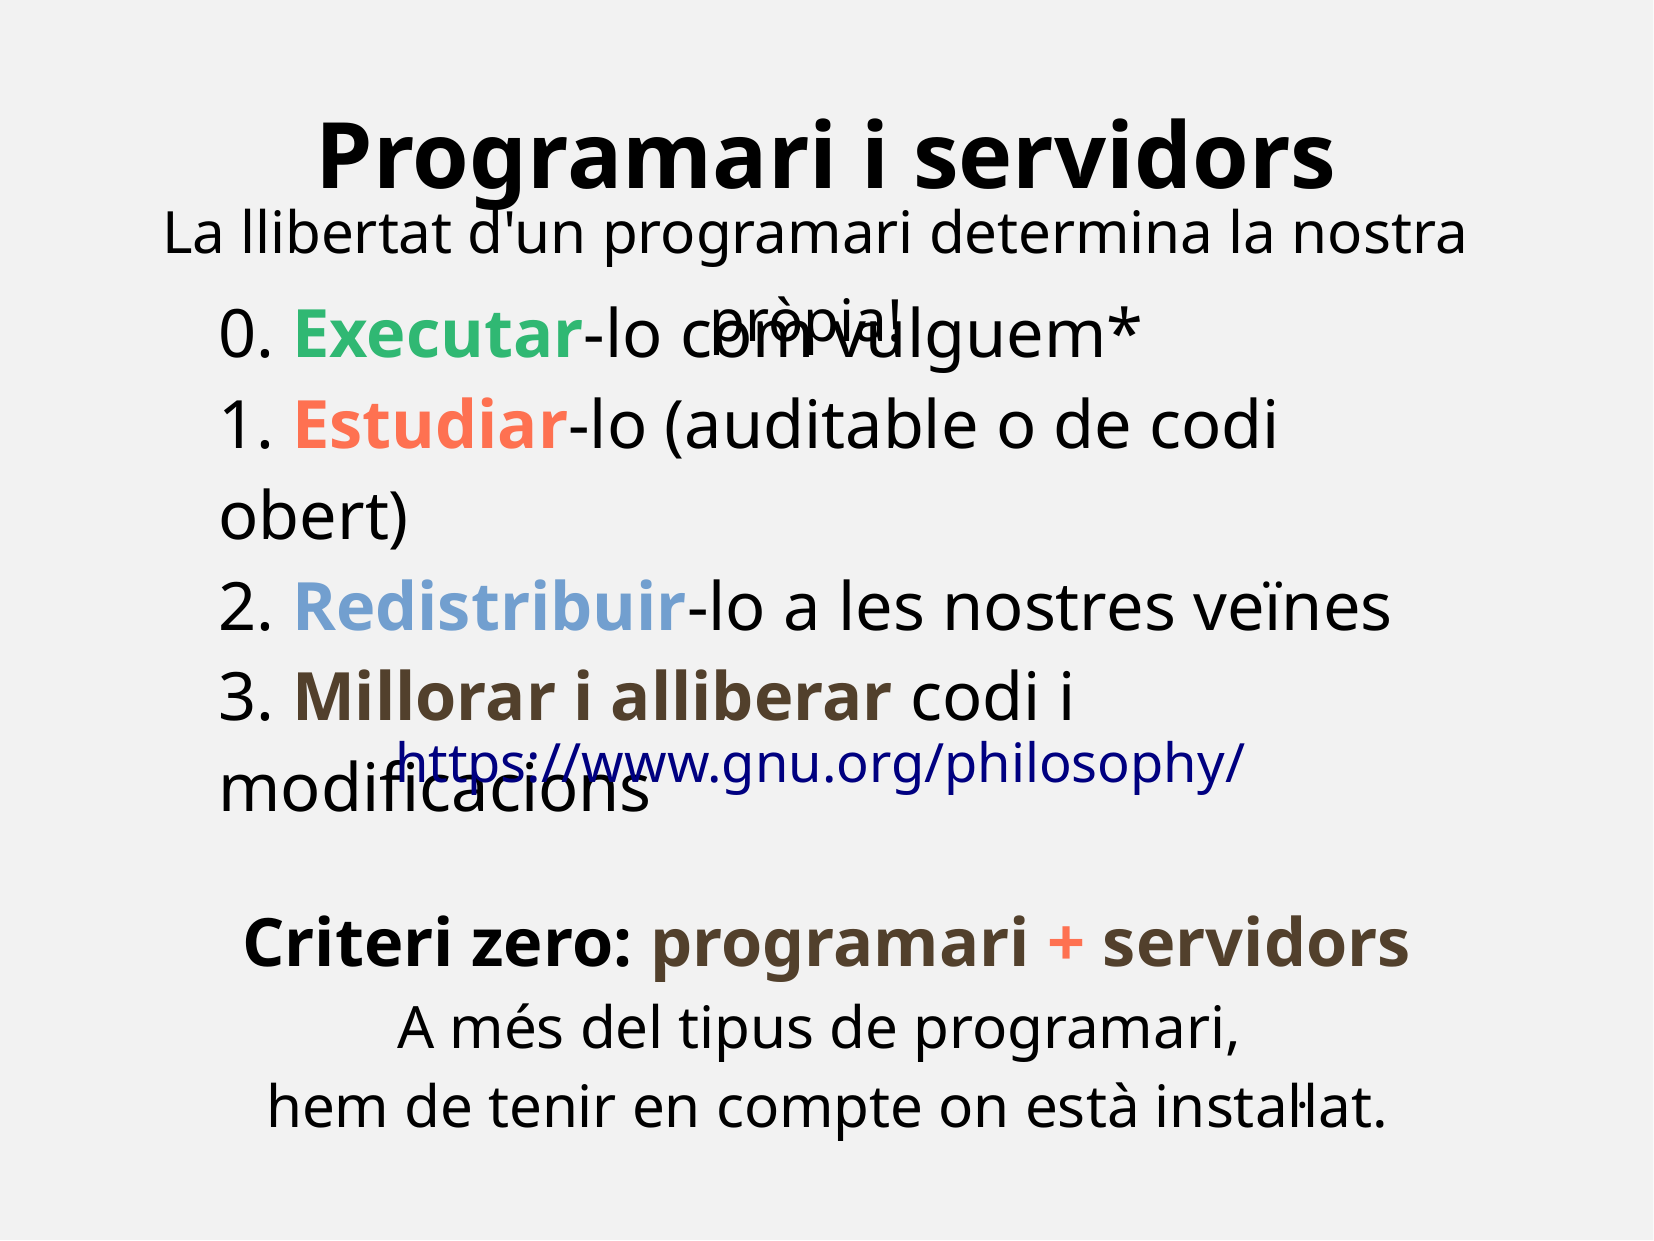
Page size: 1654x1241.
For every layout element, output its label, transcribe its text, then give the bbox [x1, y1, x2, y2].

title Programari i servidors [82, 49, 1571, 257]
title Criteri zero: programari + servidors A més del tipus de programari, hem de tenir en compte on està instal·lat. [0, 876, 1654, 1164]
title 0. Executar-lo com vulguem* 1. Estudiar-lo (auditable o de codi obert) 2. Redistribuir-lo a les nostres veïnes 3. Millorar i alliberar codi i modificacions [218, 383, 1483, 690]
title La llibertat d'un programari determina la nostra pròpia! [82, 240, 1548, 311]
title https://www.gnu.org/philosophy/ [0, 690, 1642, 833]
